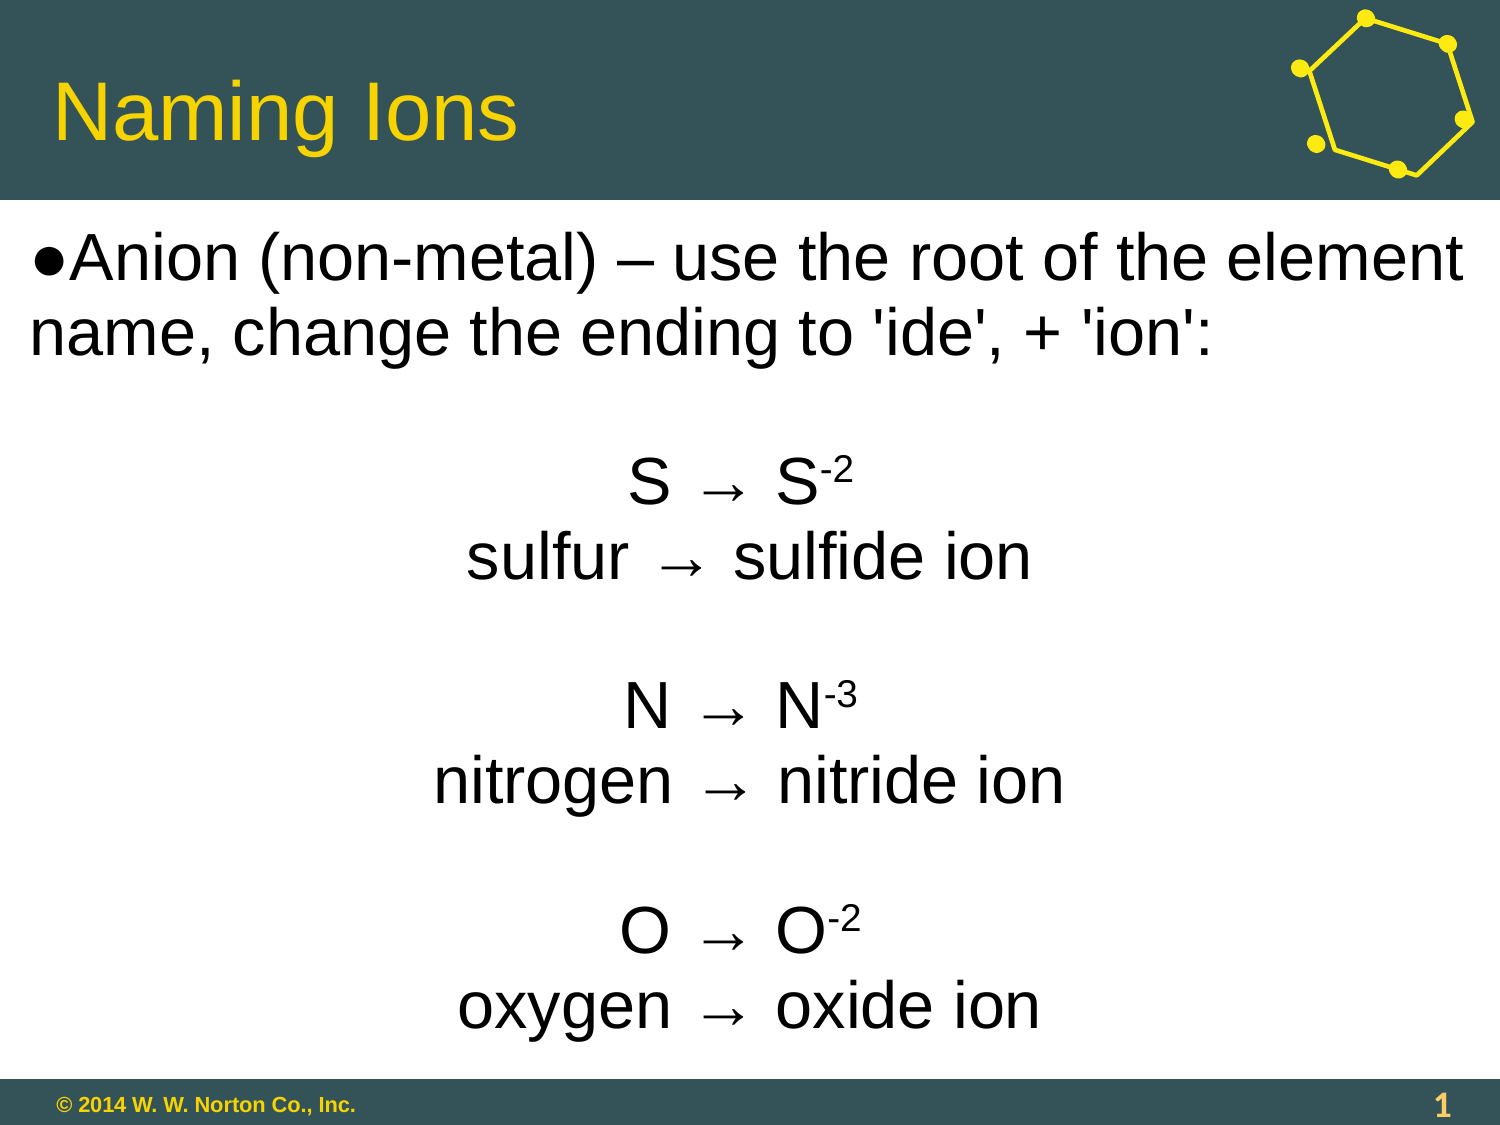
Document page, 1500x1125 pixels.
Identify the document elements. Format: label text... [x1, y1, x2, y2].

title Naming Ions [37, 19, 1118, 195]
text_box ●Anion (non-metal) – use the root of the element name, change the ending to 'ide', + 'ion': S → S-2 sulfur → sulfide ion N → N-3 nitrogen → nitride ion O → O-2 oxygen → oxide ion [15, 212, 1486, 1050]
slide_number <number> [1417, 1076, 1468, 1125]
